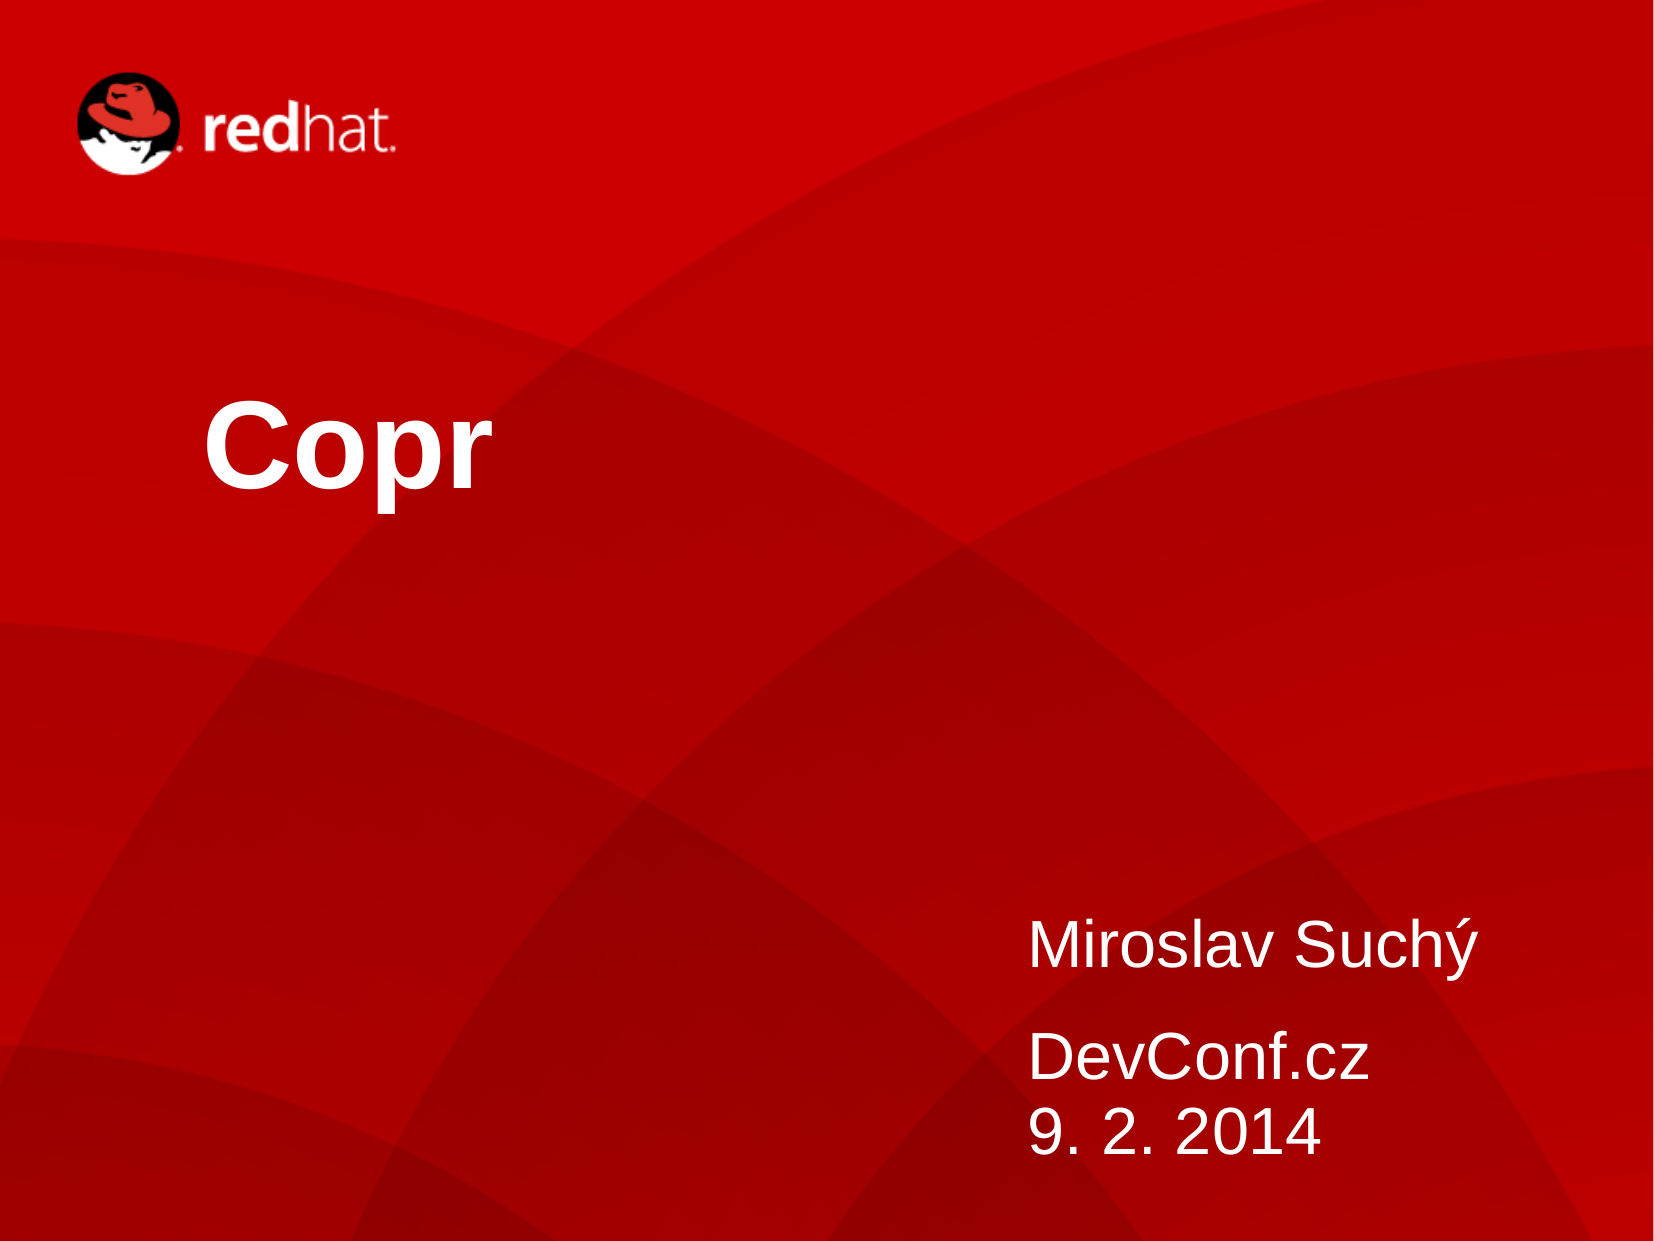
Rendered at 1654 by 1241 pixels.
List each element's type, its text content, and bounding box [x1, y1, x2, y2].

text_box Copr [187, 297, 1426, 453]
text_box Miroslav Suchý DevConf.cz 9. 2. 2014 [1012, 862, 1517, 1139]
picture [0, 0, 1654, 1241]
